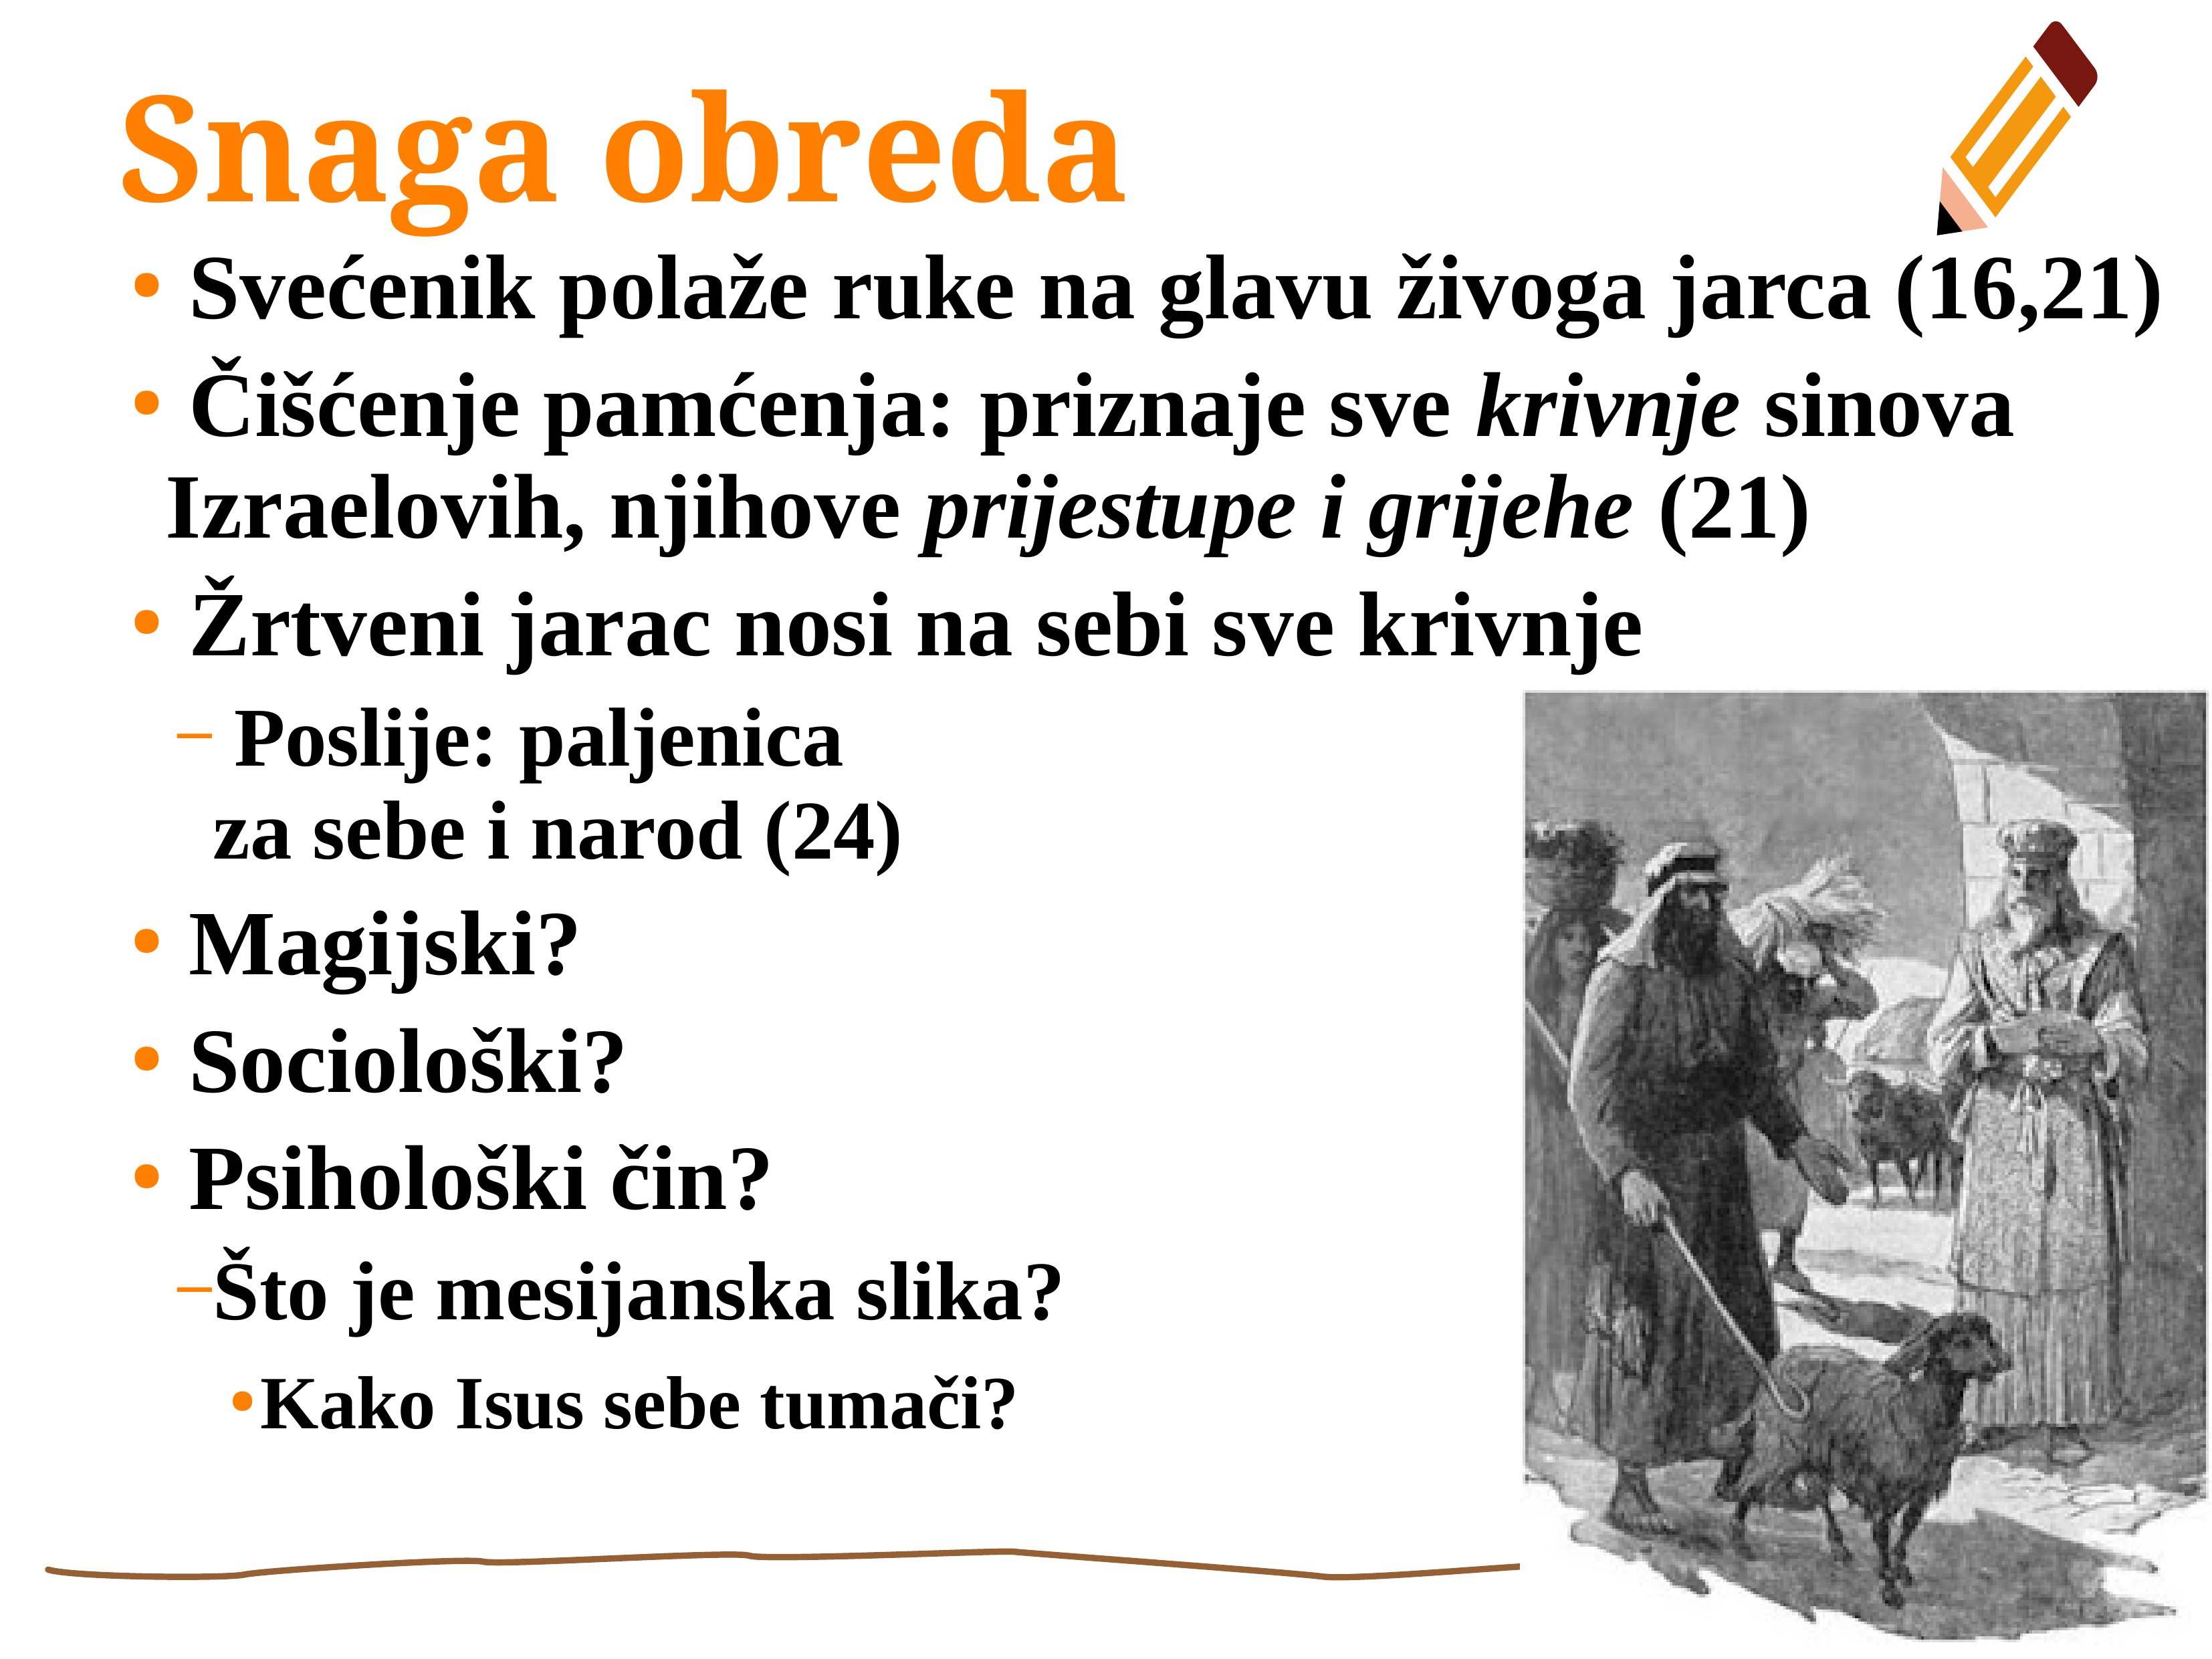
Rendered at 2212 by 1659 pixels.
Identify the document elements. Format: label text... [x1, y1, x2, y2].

picture [1520, 687, 2212, 1646]
title Snaga obreda [118, 52, 1935, 237]
list Svećenik polaže ruke na glavu živoga jarca (16,21) Čišćenje pamćenja: priznaje sve krivnje sinova Izraelovih, njihove prijestupe i grijehe (21) Žrtveni jarac nosi na sebi sve krivnje Poslije: paljenica za sebe i narod (24) Magijski? Sociološki? Psihološki čin? Što je mesijanska slika? Kako Isus sebe tumači? [118, 237, 2192, 1527]
